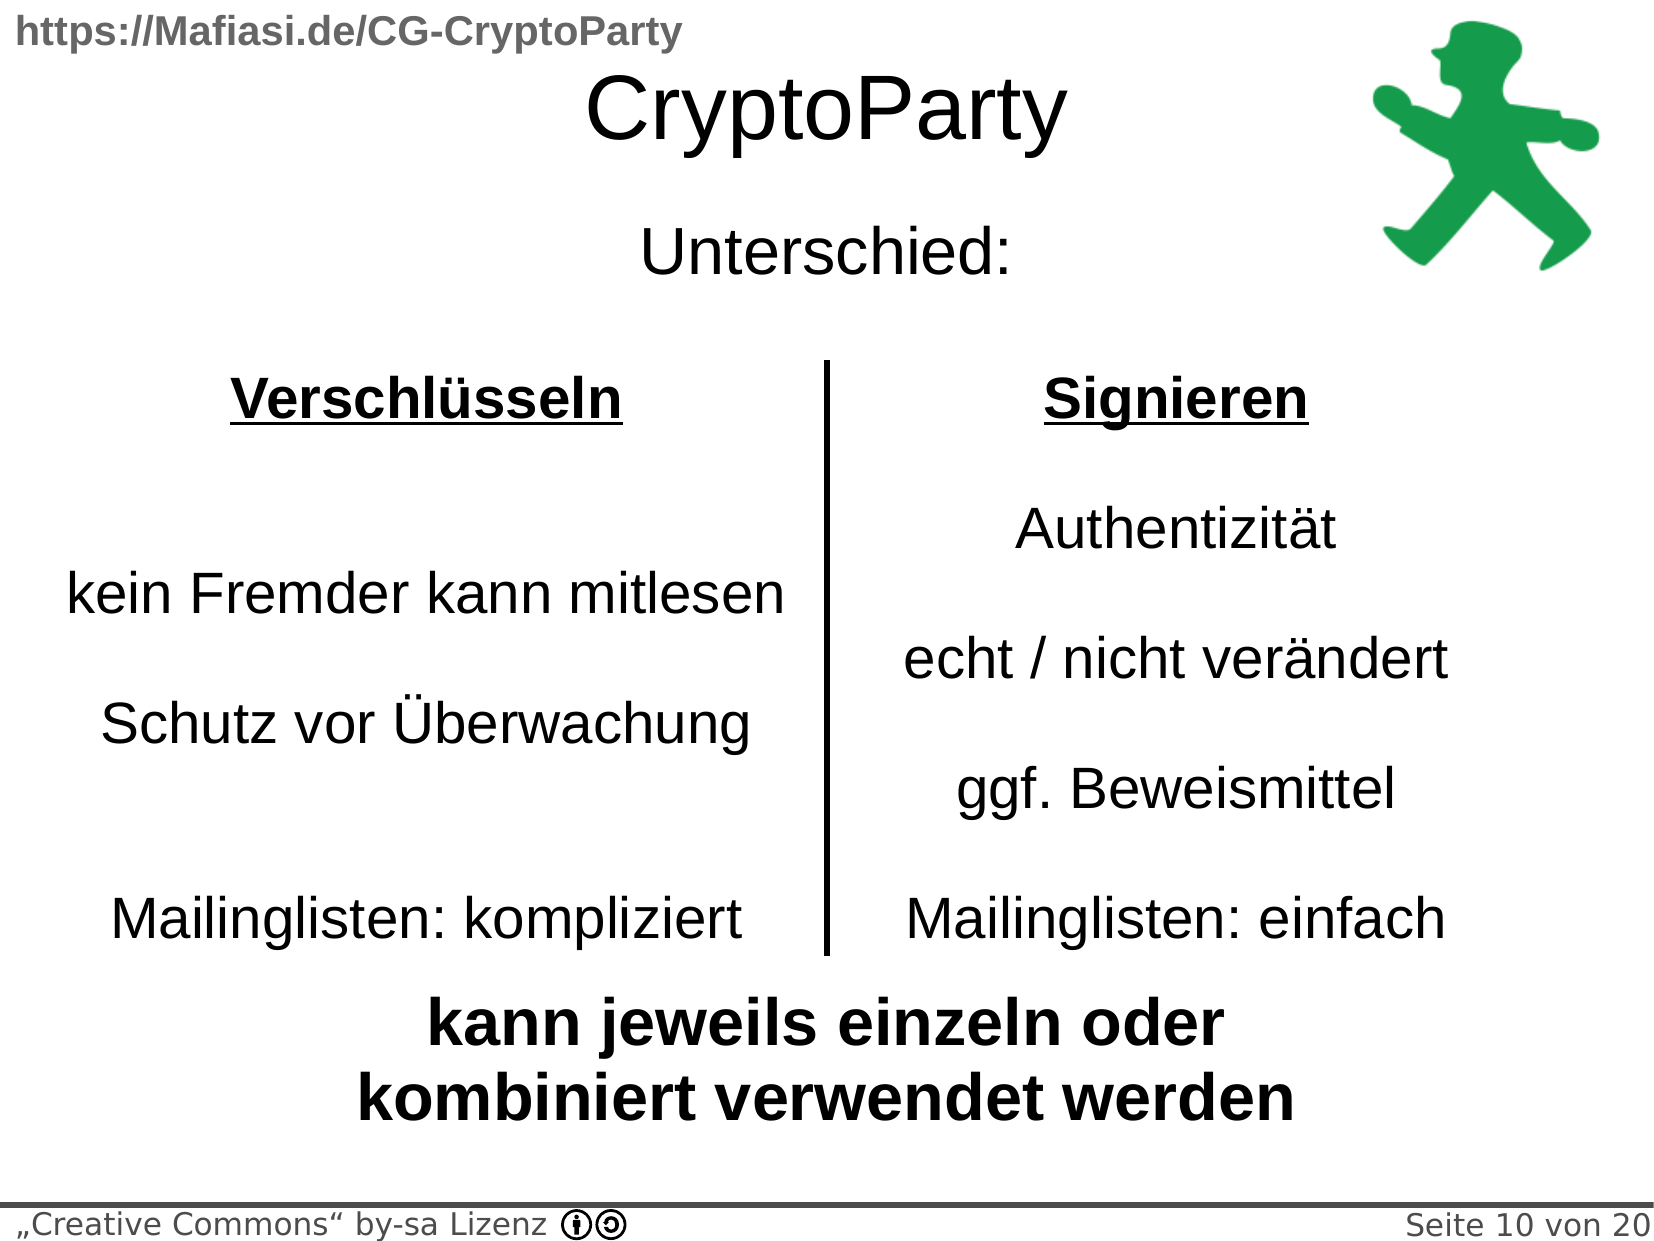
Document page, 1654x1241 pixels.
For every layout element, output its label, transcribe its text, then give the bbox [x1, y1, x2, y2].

picture [1317, 0, 1654, 313]
text_box Unterschied: kann jeweils einzeln oder kombiniert verwendet werden [59, 206, 1595, 1143]
text_box Verschlüsseln kein Fremder kann mitlesen Schutz vor Überwachung Mailinglisten: kompliziert [41, 358, 791, 961]
text_box Signieren Authentizität echt / nicht verändert ggf. Beweismittel Mailinglisten: einfach [791, 358, 1563, 961]
